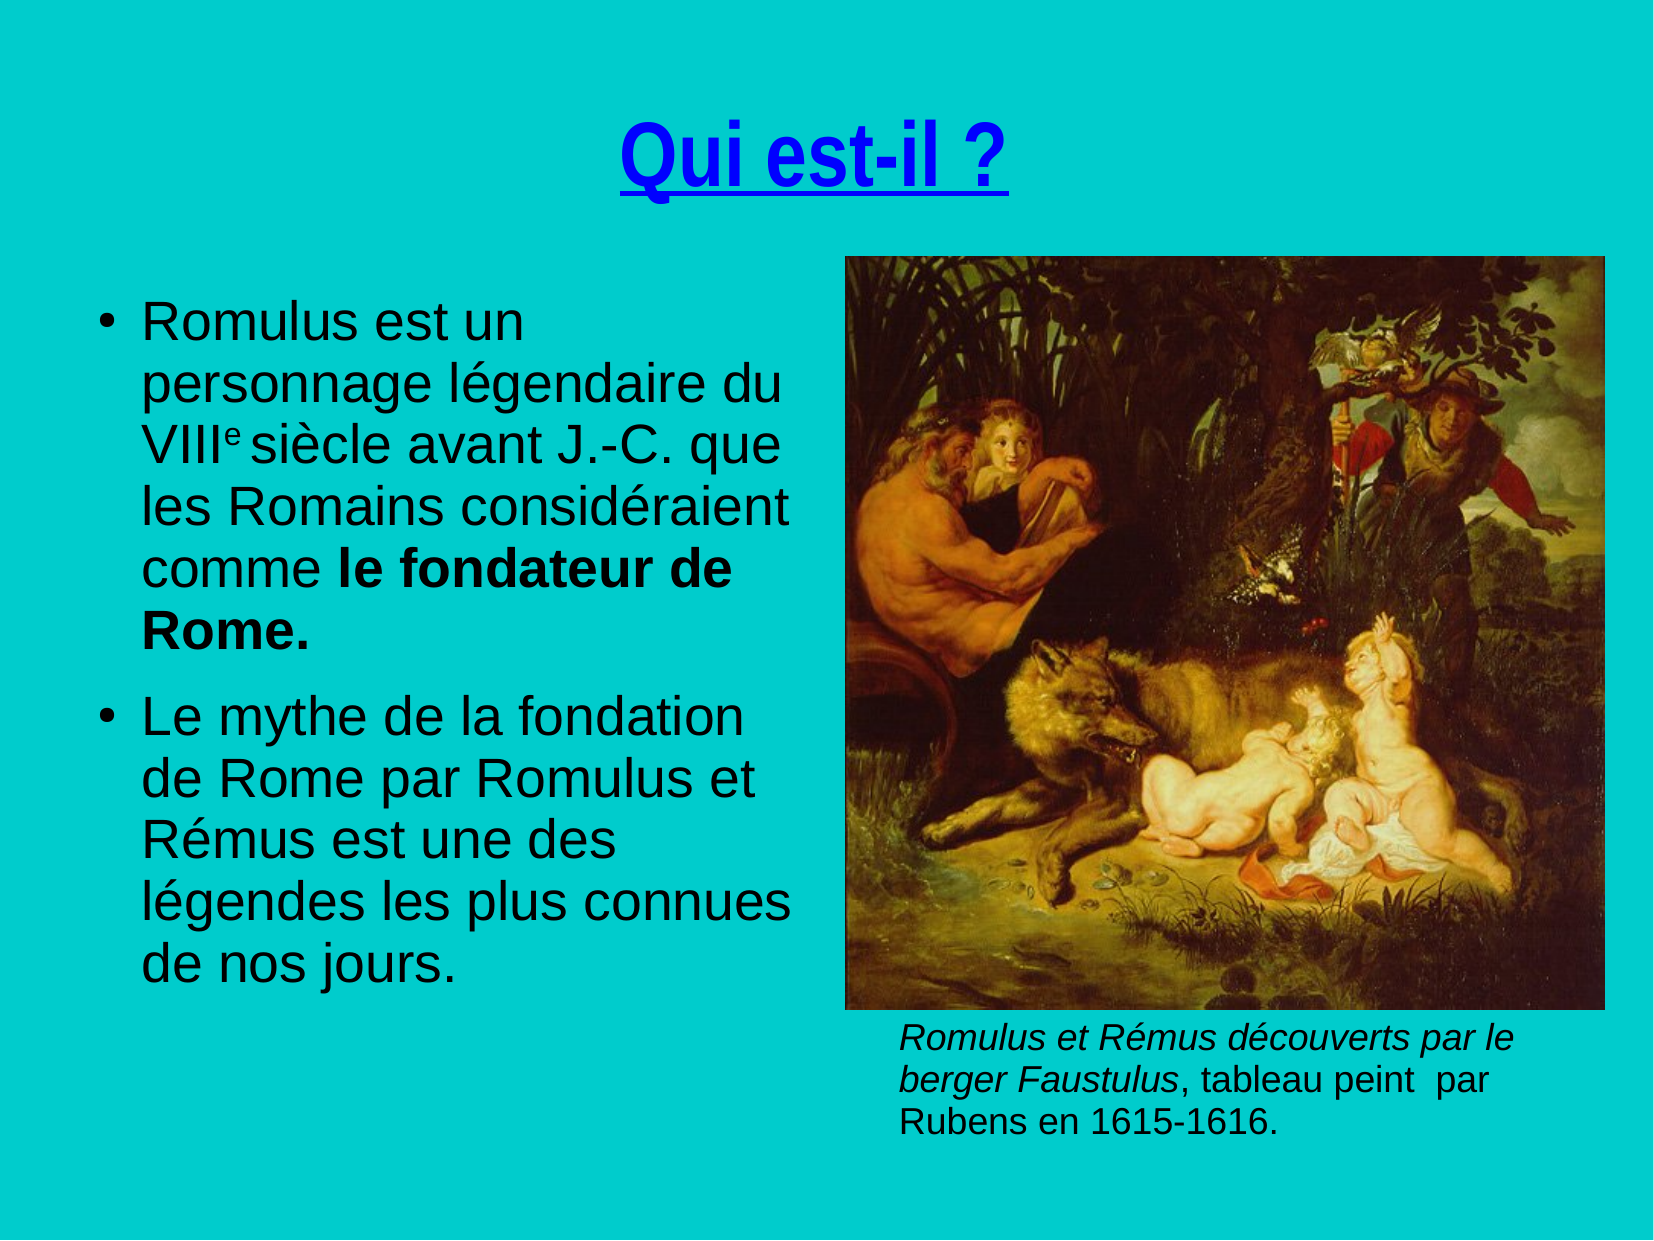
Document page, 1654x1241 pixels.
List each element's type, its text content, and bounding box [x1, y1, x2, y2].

picture [845, 256, 1605, 1010]
title Qui est-il ? [82, 49, 1571, 257]
list Romulus est un personnage légendaire du VIIIe siècle avant J.-C. que les Romains considéraient comme le fondateur de Rome. Le mythe de la fondation de Rome par Romulus et Rémus est une des légendes les plus connues de nos jours. [82, 290, 809, 1010]
text_box Romulus et Rémus découverts par le berger Faustulus, tableau peint par Rubens en 1615-1616. [884, 1009, 1605, 1151]
